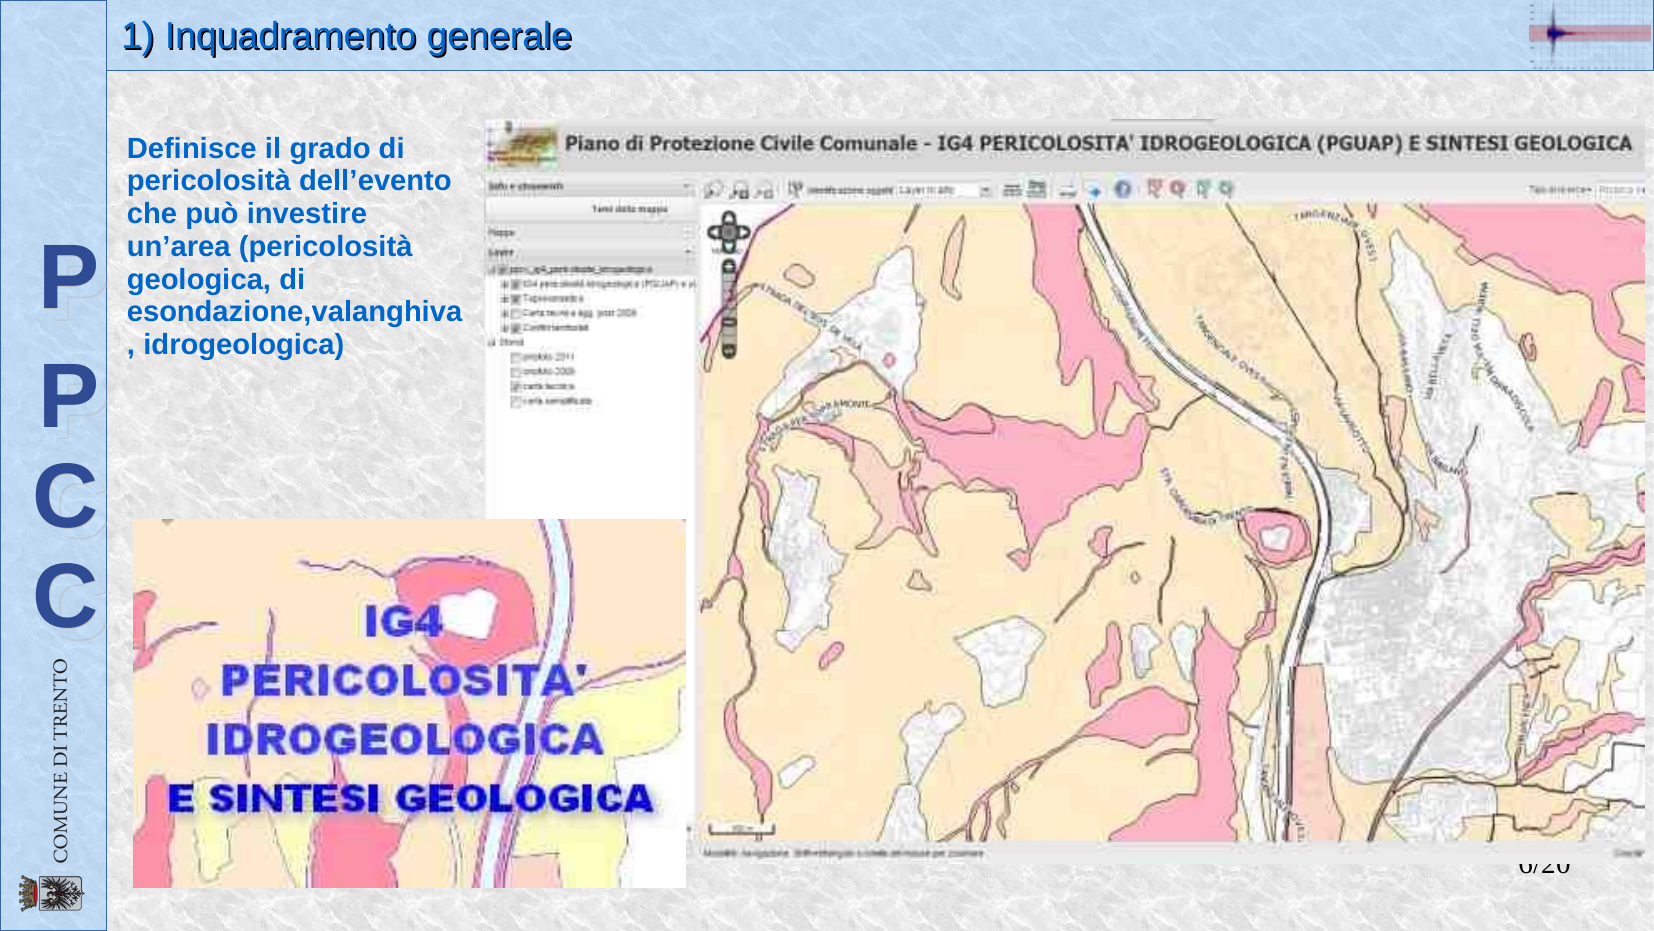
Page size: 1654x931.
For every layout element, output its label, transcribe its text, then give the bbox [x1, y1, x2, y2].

text_box Definisce il grado di pericolosità dell’evento che può investire un’area (pericolosità geologica, di esondazione,valanghiva, idrogeologica) [112, 124, 479, 485]
text_box 1) Inquadramento generale [106, 0, 1529, 71]
picture [107, 0, 1654, 931]
picture [19, 660, 85, 912]
